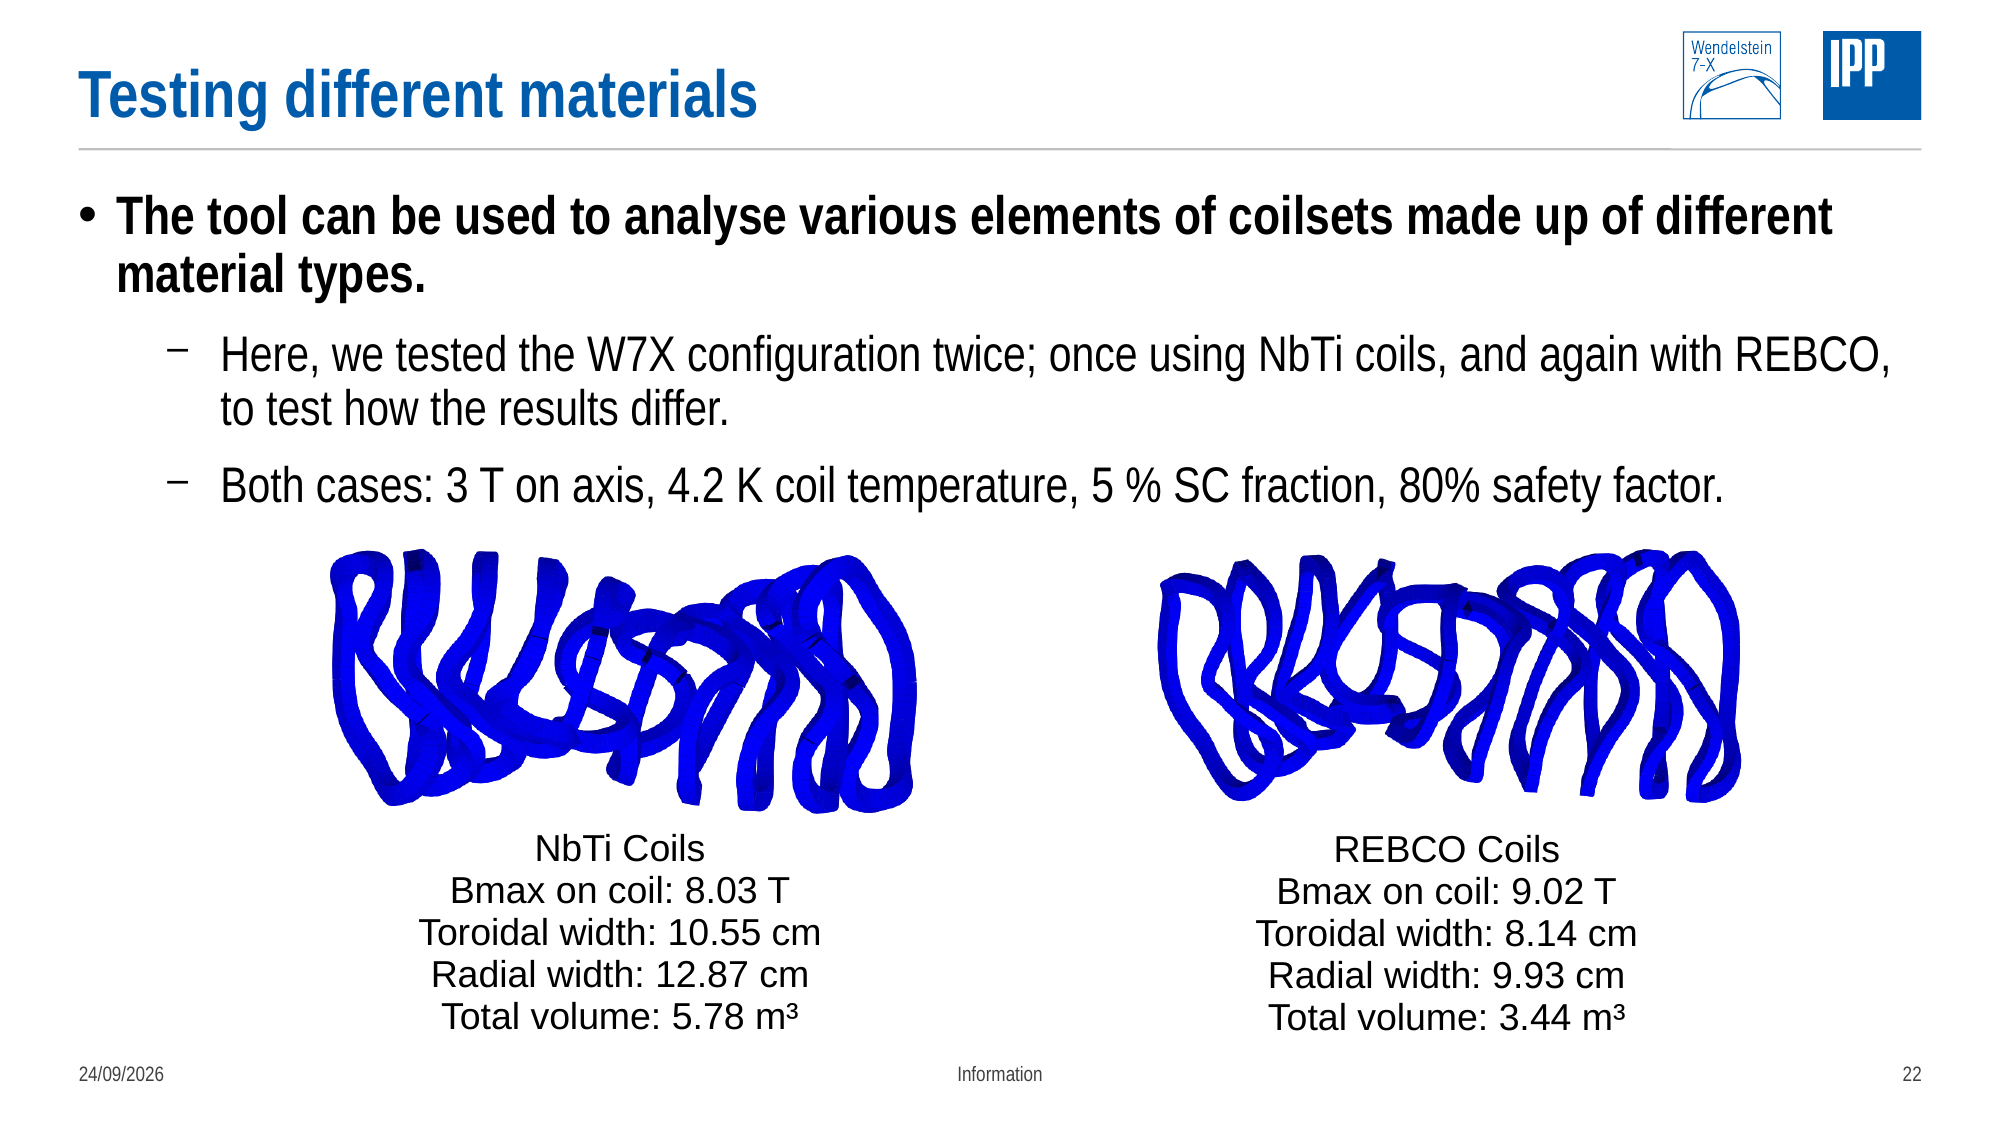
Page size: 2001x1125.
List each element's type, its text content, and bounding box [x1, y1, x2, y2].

title Testing different materials [78, 30, 1638, 139]
footer Information [297, 1042, 1703, 1103]
slide_number <number> [1744, 1042, 1922, 1103]
text_box REBCO Coils Bmax on coil: 9.02 T Toroidal width: 8.14 cm Radial width: 9.93 cm Total volume: 3.44 m³ [1139, 821, 1754, 1046]
picture [283, 532, 978, 836]
picture [1133, 519, 1784, 827]
slide_number 18/03/2022 [78, 1042, 262, 1103]
text_box NbTi Coils Bmax on coil: 8.03 T Toroidal width: 10.55 cm Radial width: 12.87 cm Total volume: 5.78 m³ [312, 820, 928, 1046]
list The tool can be used to analyse various elements of coilsets made up of different material types. Here, we tested the W7X configuration twice; once using NbTi coils, and again with REBCO, to test how the results differ. Both cases: 3 T on axis, 4.2 K coil temperature, 5 % SC fraction, 80% safety factor. [78, 179, 1922, 1018]
